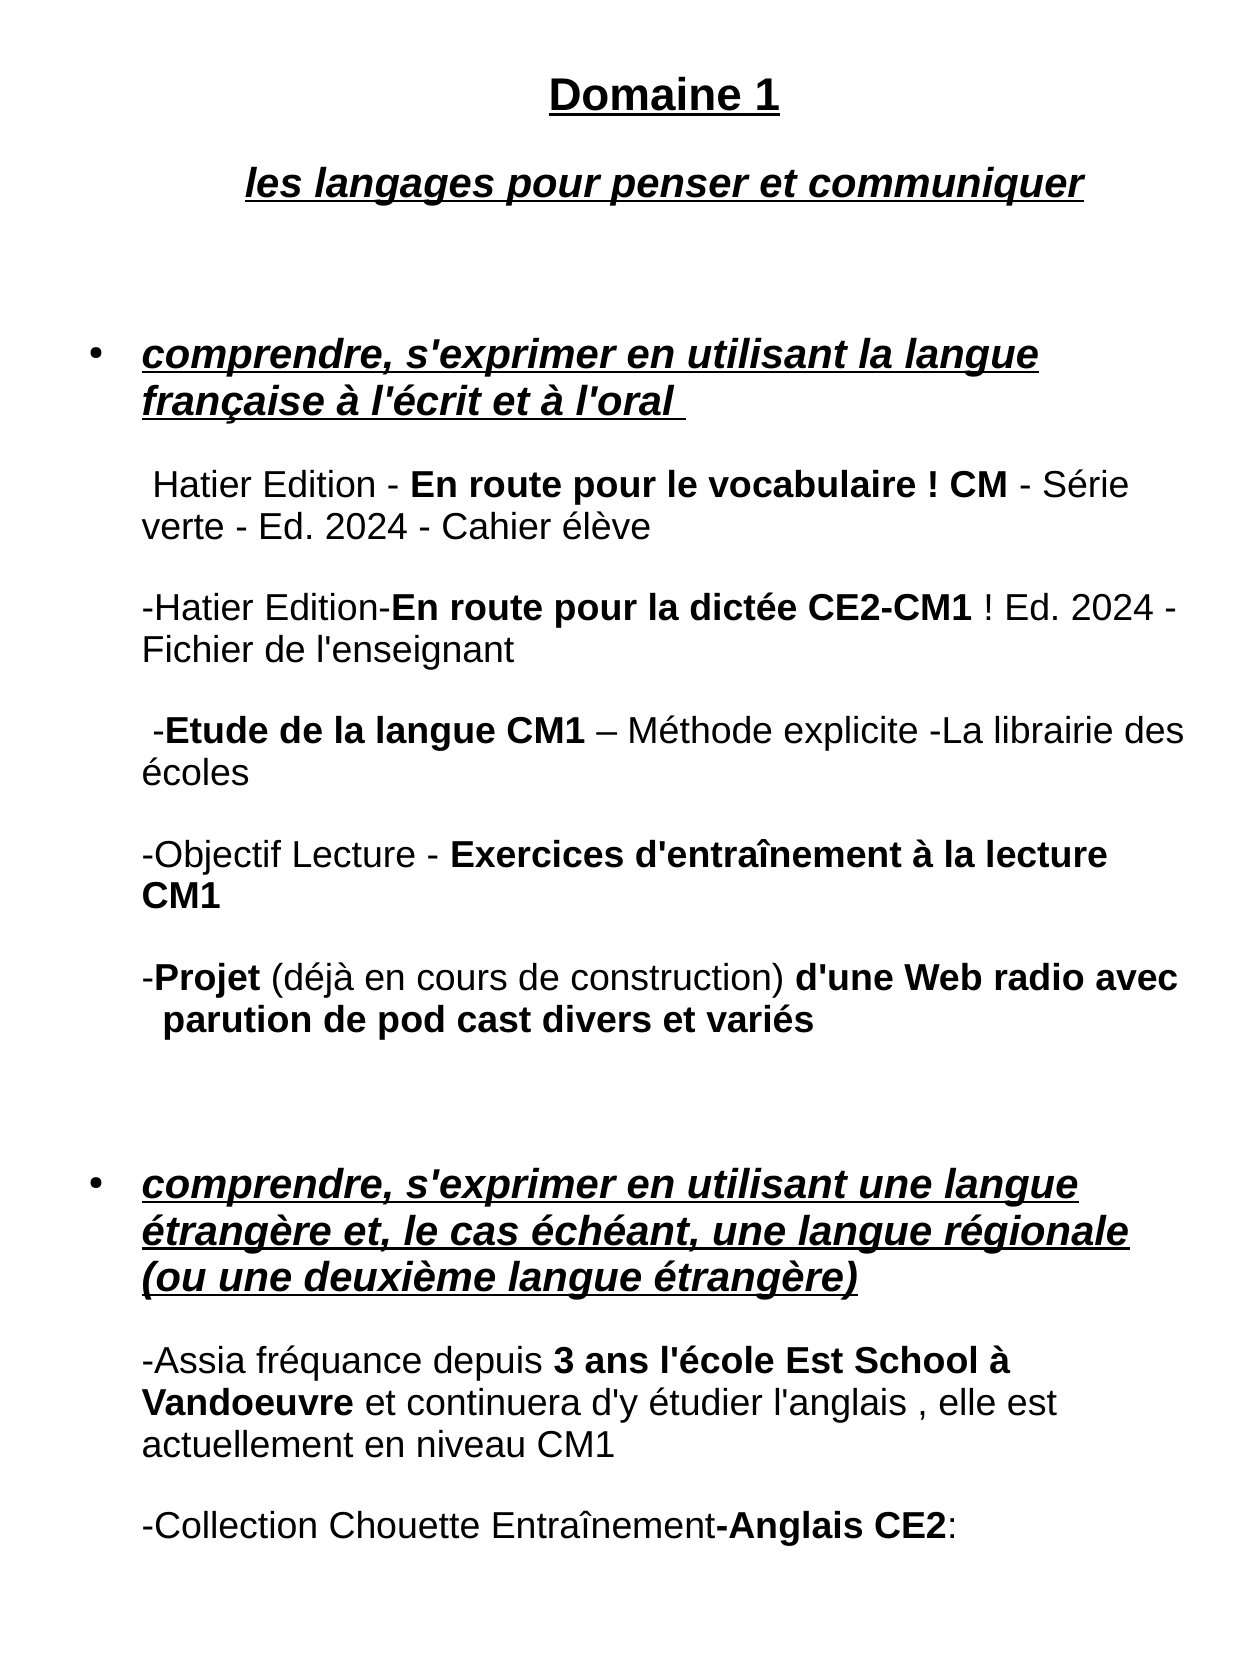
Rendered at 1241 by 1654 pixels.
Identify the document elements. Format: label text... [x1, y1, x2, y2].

list Domaine 1 les langages pour penser et communiquer comprendre, s'exprimer en utilisant la langue française à l'écrit et à l'oral Hatier Edition - En route pour le vocabulaire ! CM - Série verte - Ed. 2024 - Cahier élève -Hatier Edition-En route pour la dictée CE2-CM1 ! Ed. 2024 - Fichier de l'enseignant -Etude de la langue CM1 – Méthode explicite -La librairie des écoles -Objectif Lecture - Exercices d'entraînement à la lecture CM1 -Projet (déjà en cours de construction) d'une Web radio avec parution de pod cast divers et variés comprendre, s'exprimer en utilisant une langue étrangère et, le cas échéant, une langue régionale (ou une deuxième langue étrangère) -Assia fréquance depuis 3 ans l'école Est School à Vandoeuvre et continuera d'y étudier l'anglais , elle est actuellement en niveau CM1 -Collection Chouette Entraînement-Anglais CE2: [70, 69, 1187, 1654]
